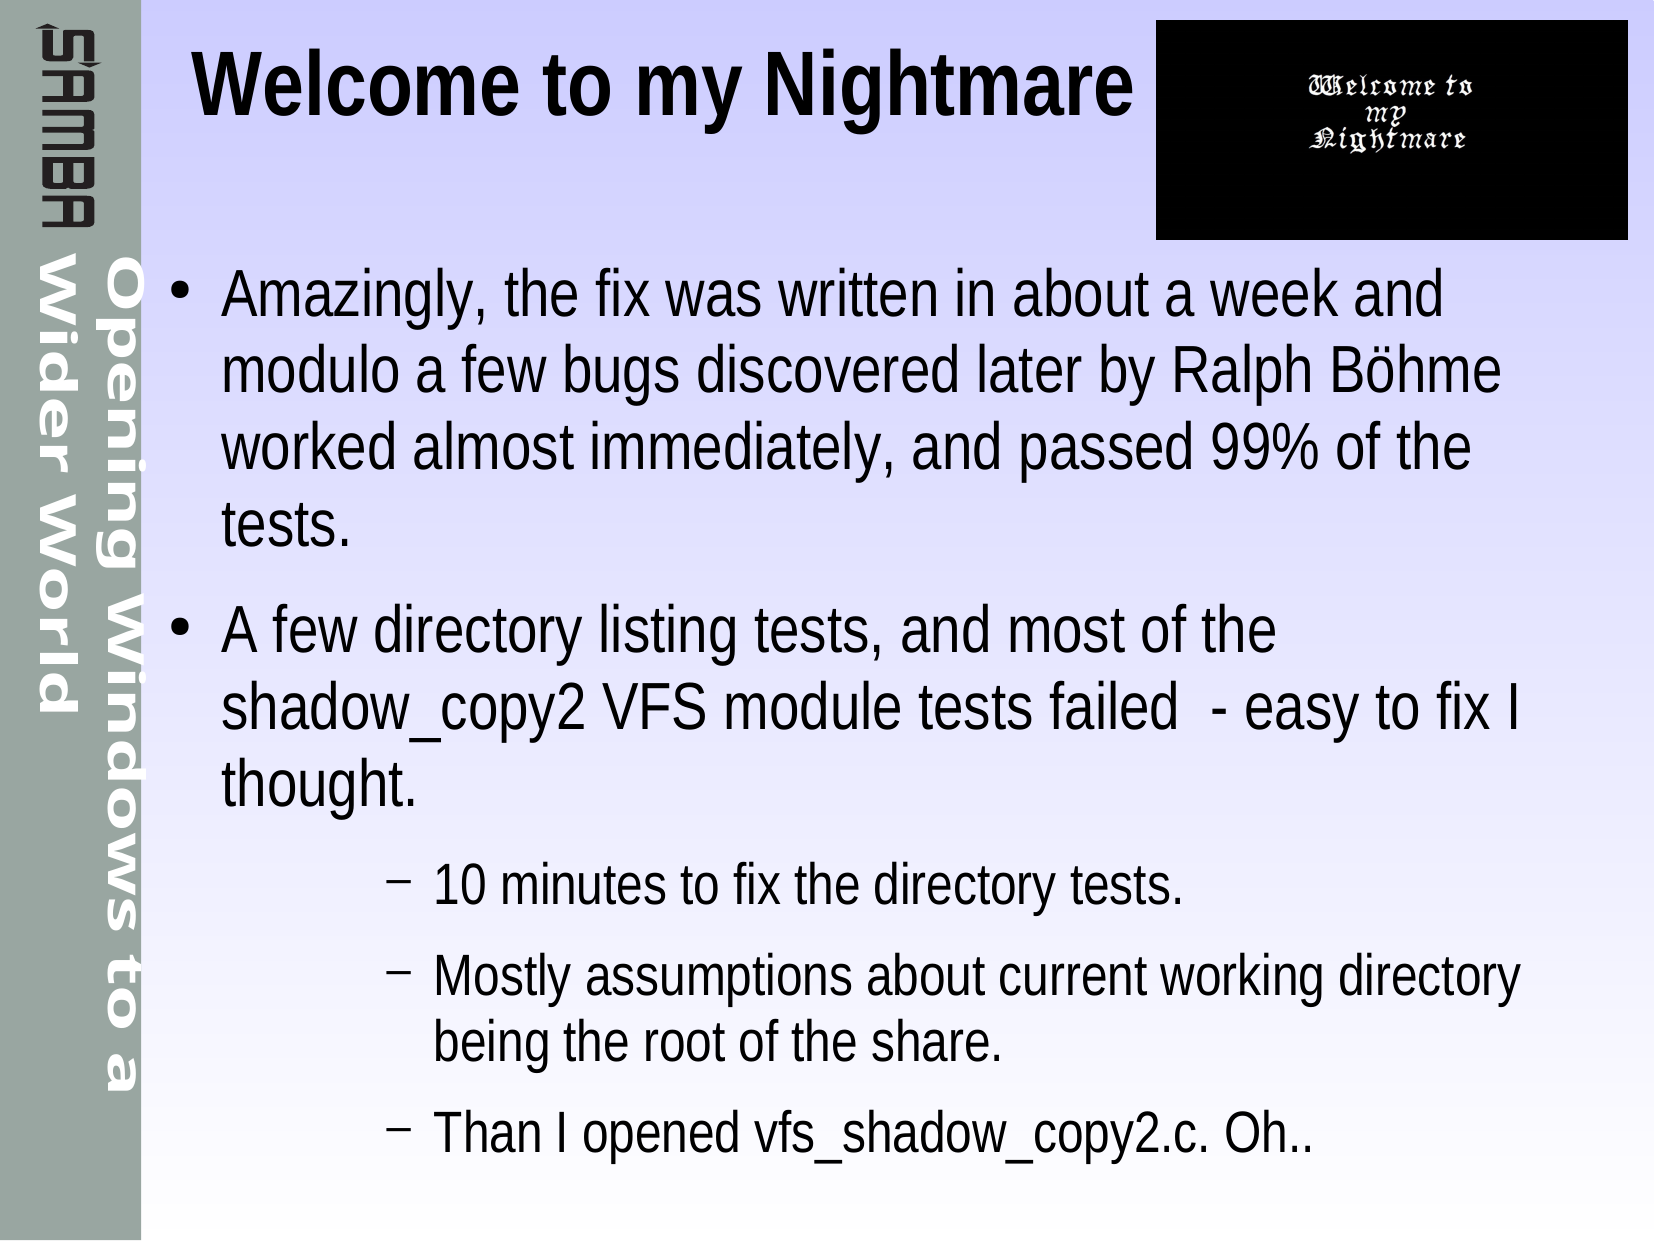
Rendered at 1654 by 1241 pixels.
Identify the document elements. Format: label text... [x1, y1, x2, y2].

title Welcome to my Nightmare [183, 0, 1146, 166]
picture [1156, 20, 1628, 240]
list Amazingly, the fix was written in about a week and modulo a few bugs discovered later by Ralph Böhme worked almost immediately, and passed 99% of the tests. A few directory listing tests, and most of the shadow_copy2 VFS module tests failed - easy to fix I thought. 10 minutes to fix the directory tests. Mostly assumptions about current working directory being the root of the share. Than I opened vfs_shadow_copy2.c. Oh.. [150, 253, 1605, 1169]
